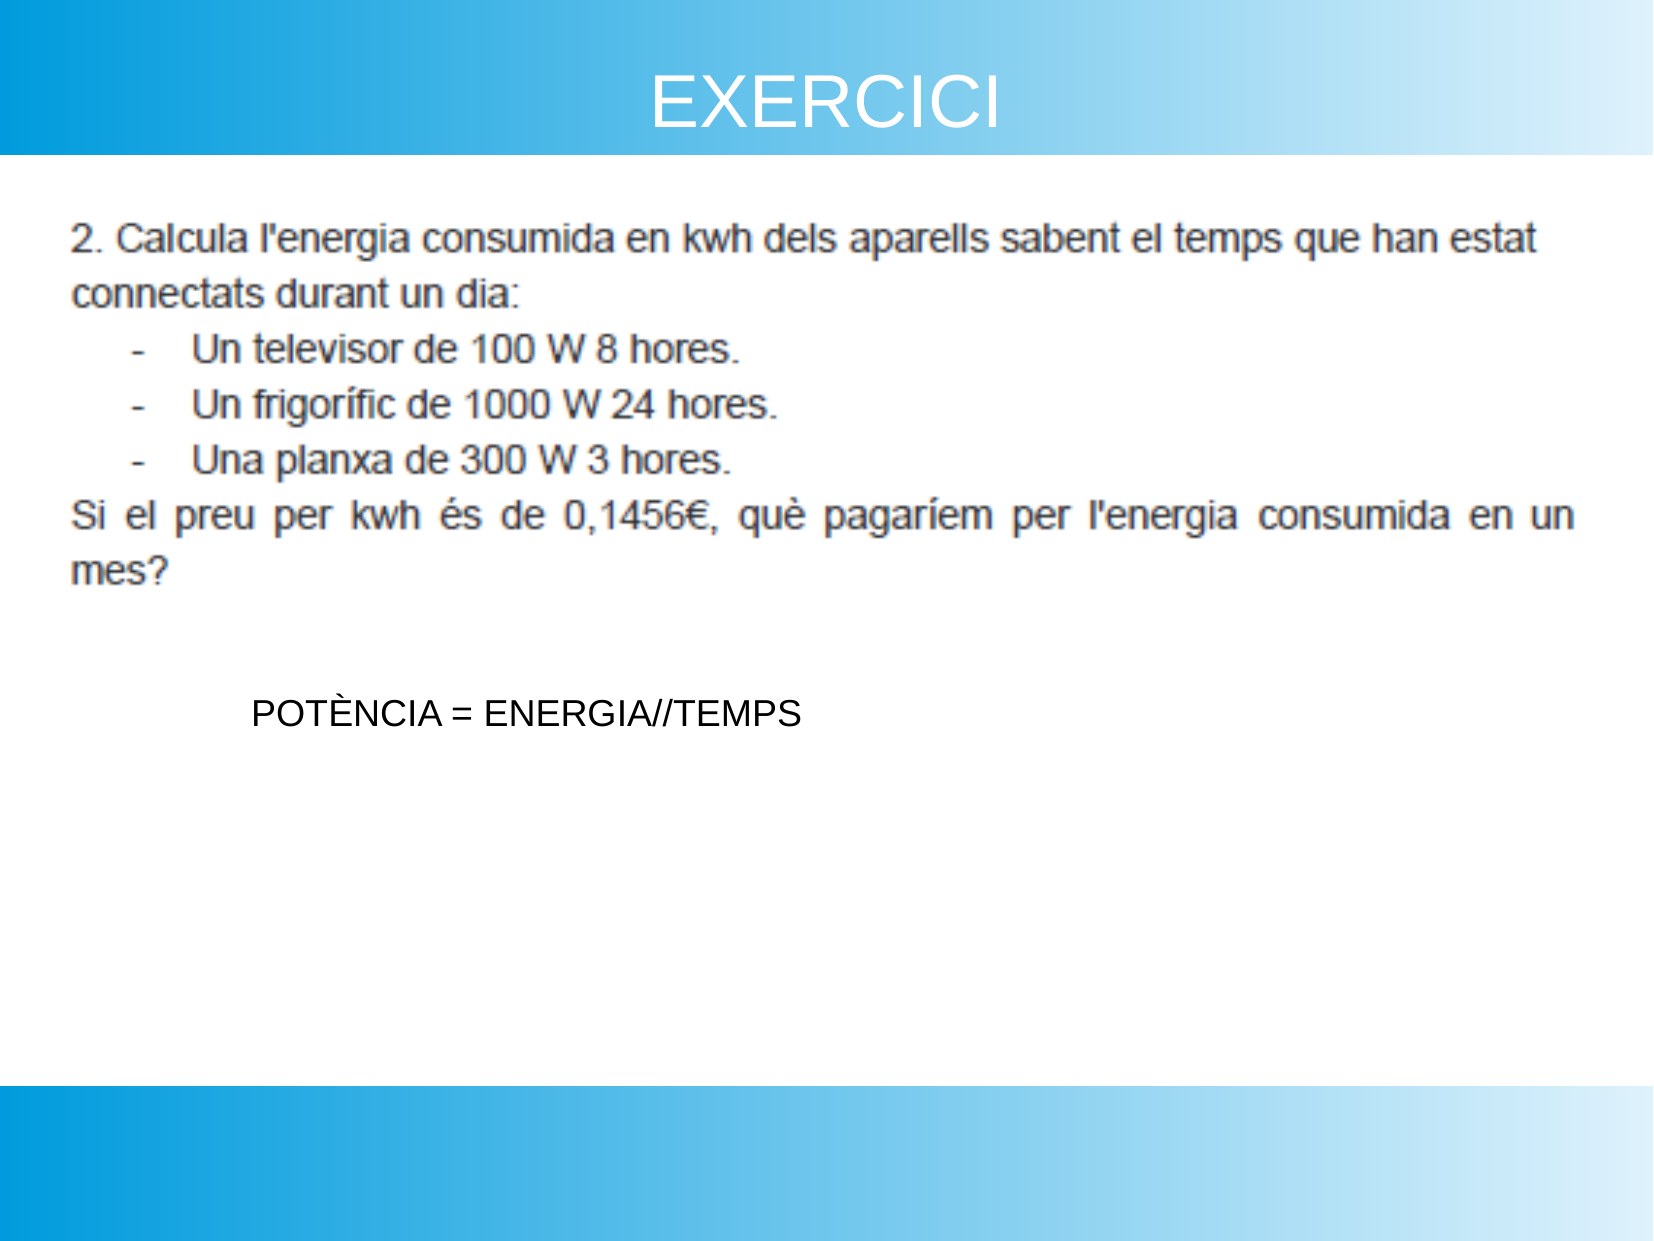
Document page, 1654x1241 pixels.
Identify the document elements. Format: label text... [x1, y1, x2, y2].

picture [32, 195, 1630, 603]
text_box POTÈNCIA = ENERGIA//TEMPS [236, 685, 1099, 868]
title EXERCICI [82, 49, 1571, 155]
